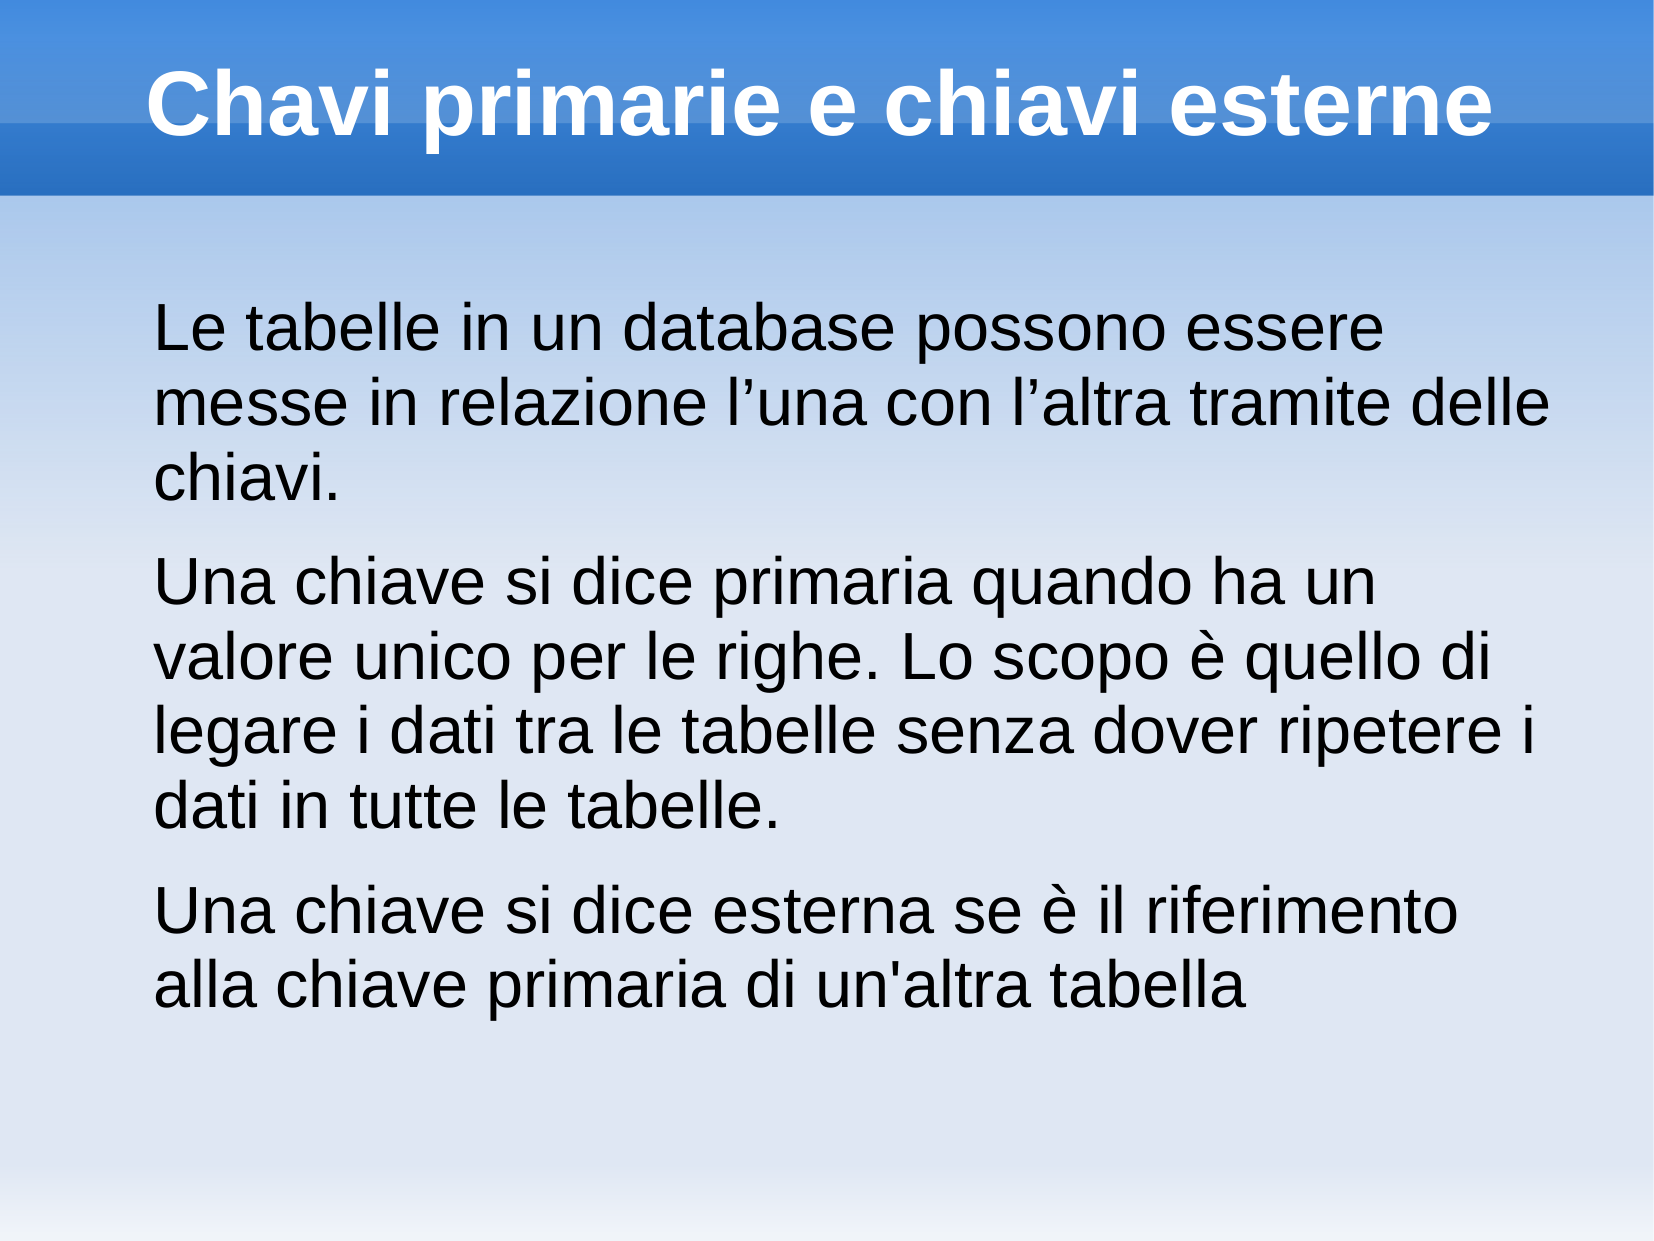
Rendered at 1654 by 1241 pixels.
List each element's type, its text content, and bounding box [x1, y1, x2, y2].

picture [0, 0, 1654, 1241]
list Le tabelle in un database possono essere messe in relazione l’una con l’altra tramite delle chiavi. Una chiave si dice primaria quando ha un valore unico per le righe. Lo scopo è quello di legare i dati tra le tabelle senza dover ripetere i dati in tutte le tabelle. Una chiave si dice esterna se è il riferimento alla chiave primaria di un'altra tabella [82, 290, 1571, 1127]
title Chavi primarie e chiavi esterne [76, 7, 1565, 200]
